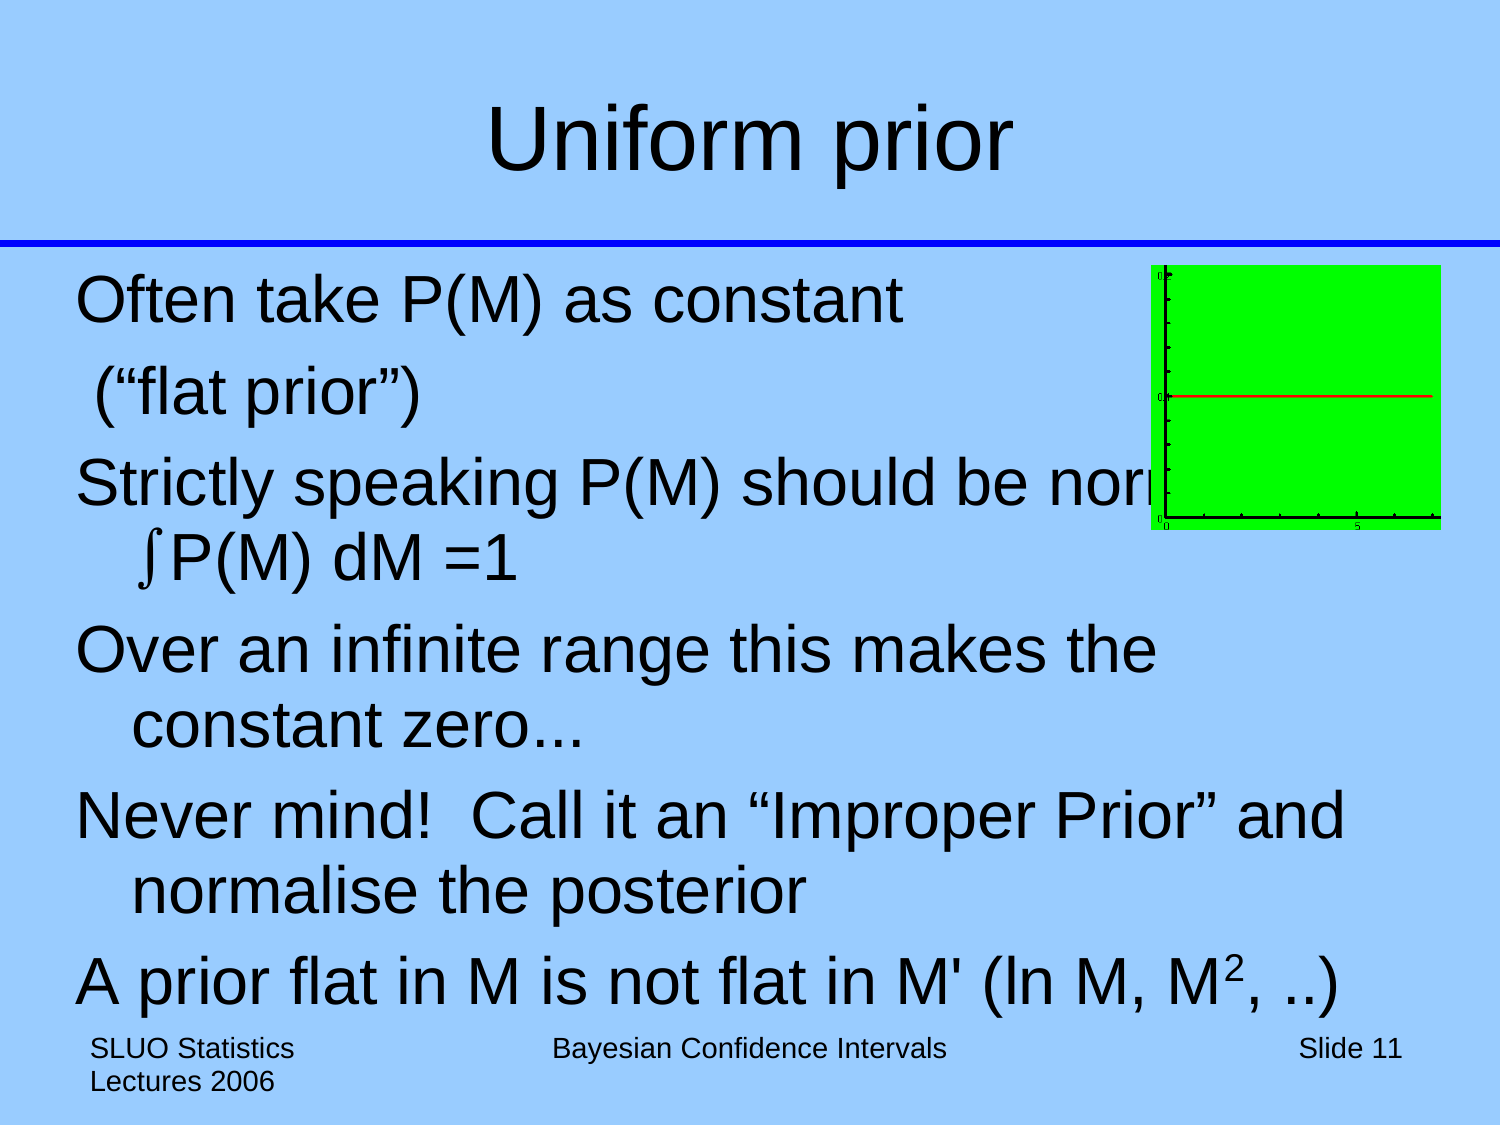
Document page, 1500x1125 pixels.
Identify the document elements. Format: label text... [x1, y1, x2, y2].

list Often take P(M) as constant (“flat prior”) Strictly speaking P(M) should be normalised: P(M) dM =1 Over an infinite range this makes the constant zero... Never mind! Call it an “Improper Prior” and normalise the posterior A prior flat in M is not flat in M' (ln M, M2, ..) [75, 262, 1418, 1029]
title Uniform prior [75, 45, 1426, 233]
picture [1151, 265, 1441, 530]
